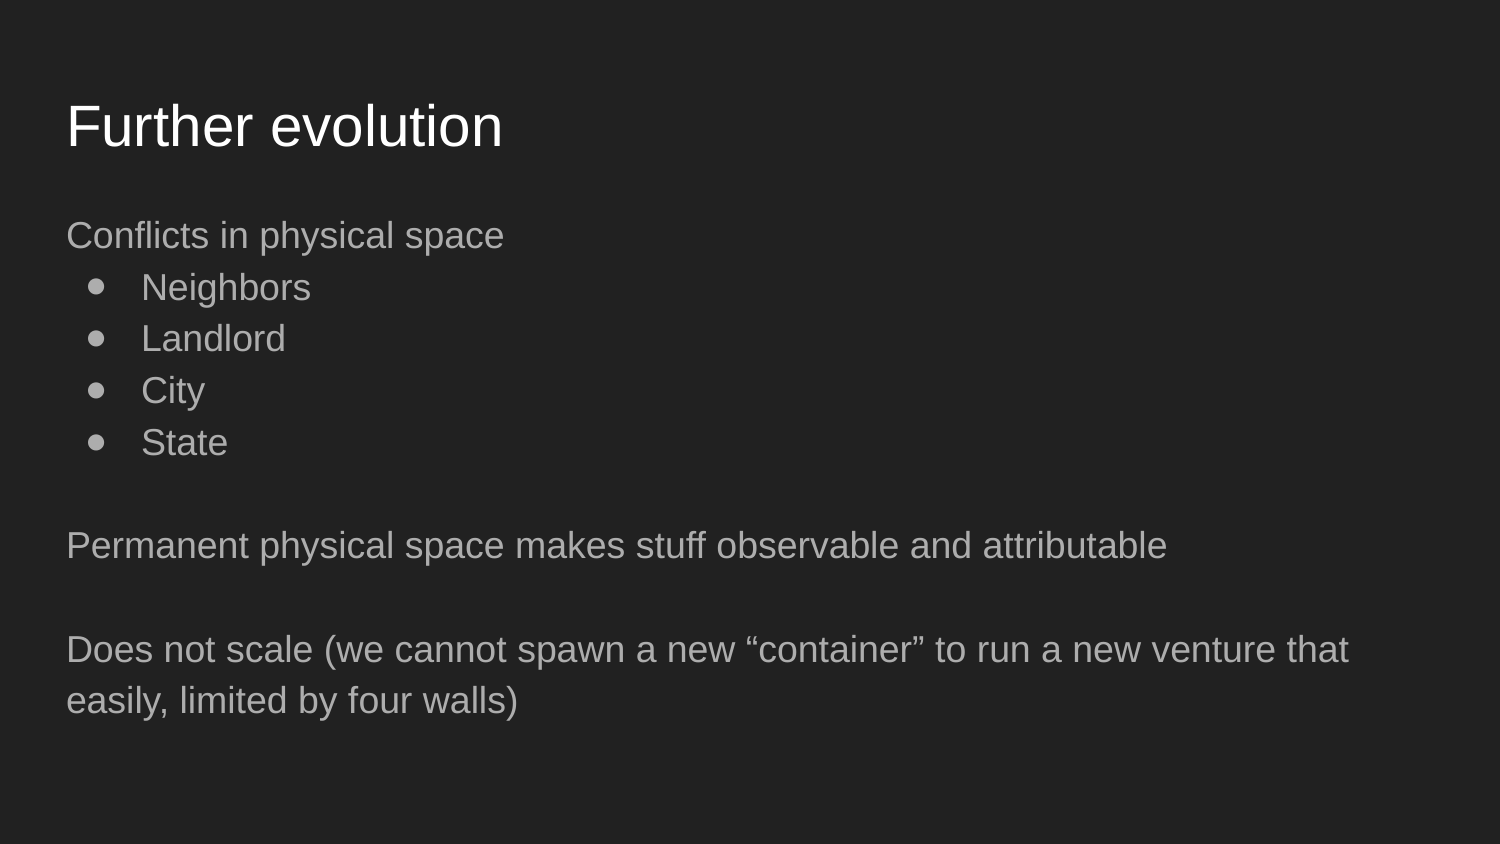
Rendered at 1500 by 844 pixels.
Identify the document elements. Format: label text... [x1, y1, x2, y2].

list Conflicts in physical space Neighbors Landlord City State Permanent physical space makes stuff observable and attributable Does not scale (we cannot spawn a new “container” to run a new venture that easily, limited by four walls) [51, 189, 1449, 750]
title Further evolution [51, 72, 1449, 167]
